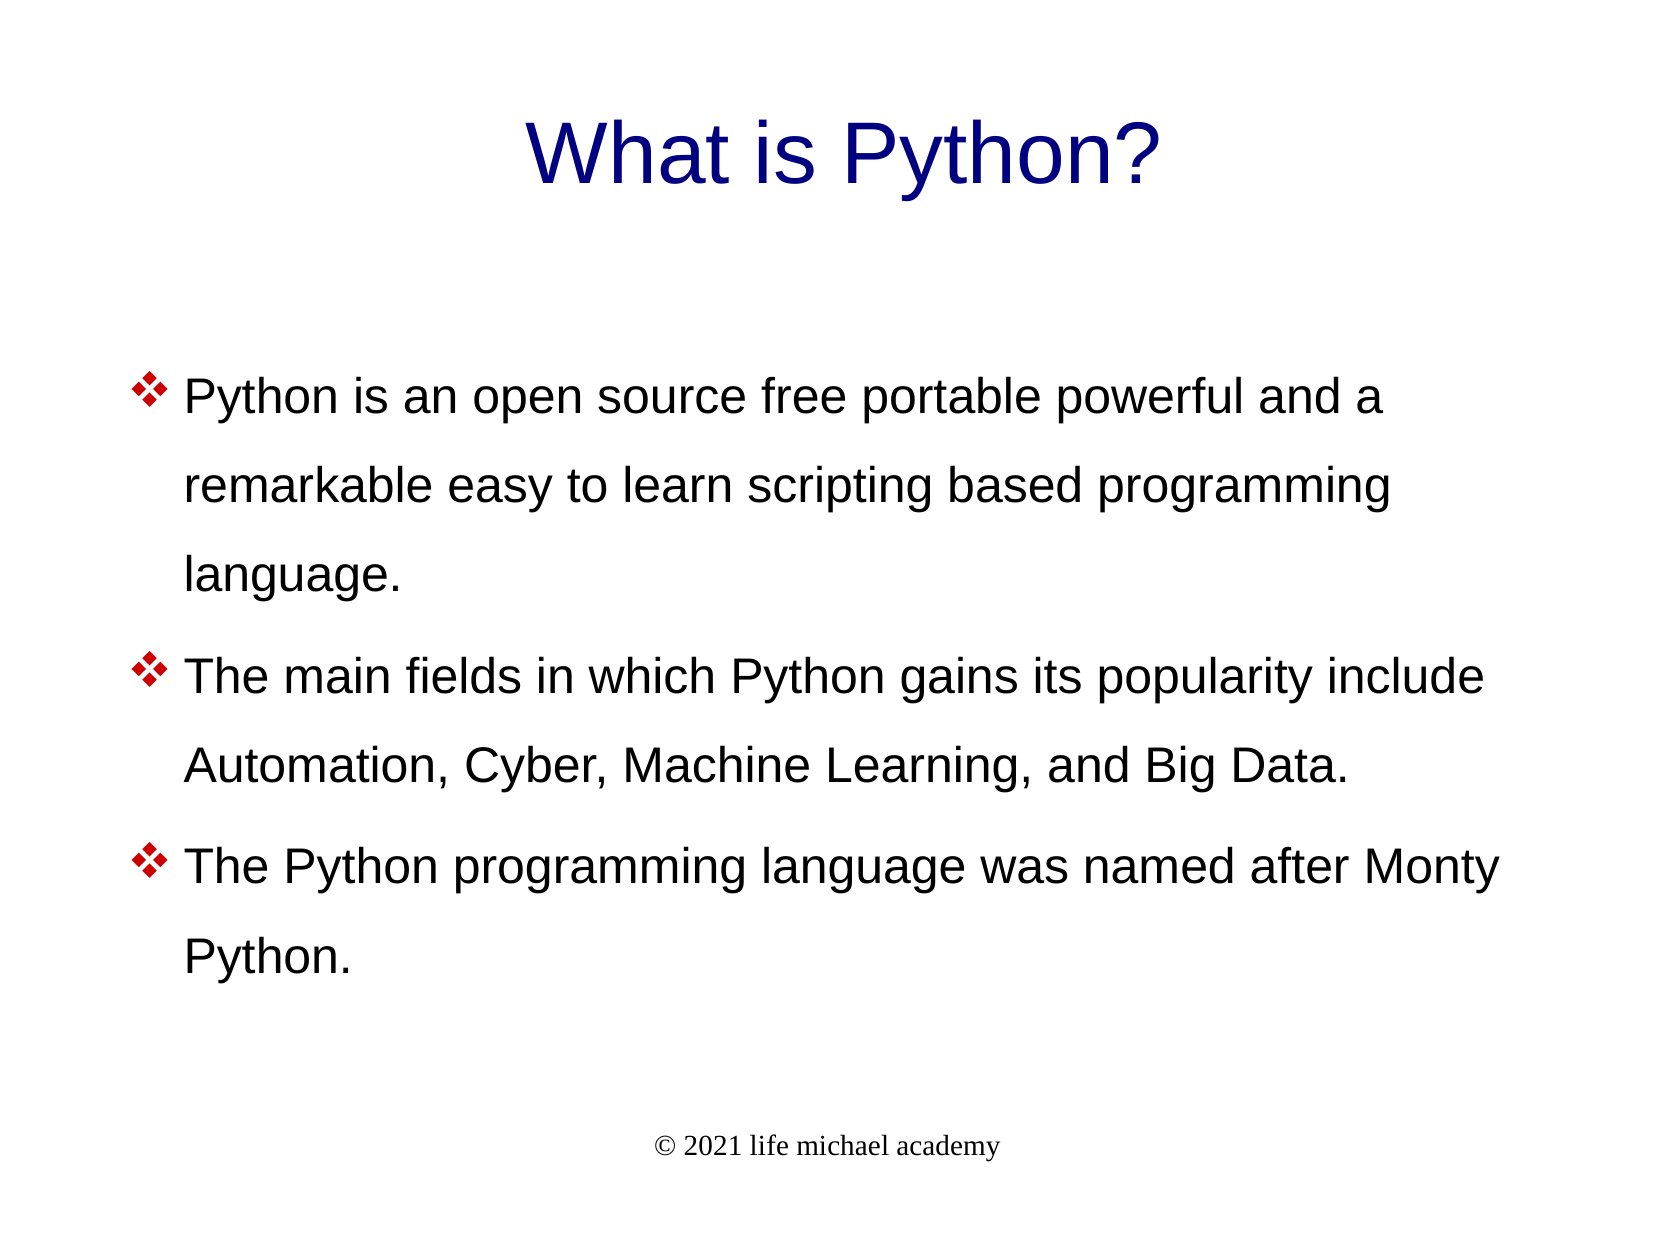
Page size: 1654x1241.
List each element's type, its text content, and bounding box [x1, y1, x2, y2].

title What is Python? [82, 49, 1571, 257]
list Python is an open source free portable powerful and a remarkable easy to learn scripting based programming language. The main fields in which Python gains its popularity include Automation, Cyber, Machine Learning, and Big Data. The Python programming language was named after Monty Python. [112, 326, 1576, 1060]
